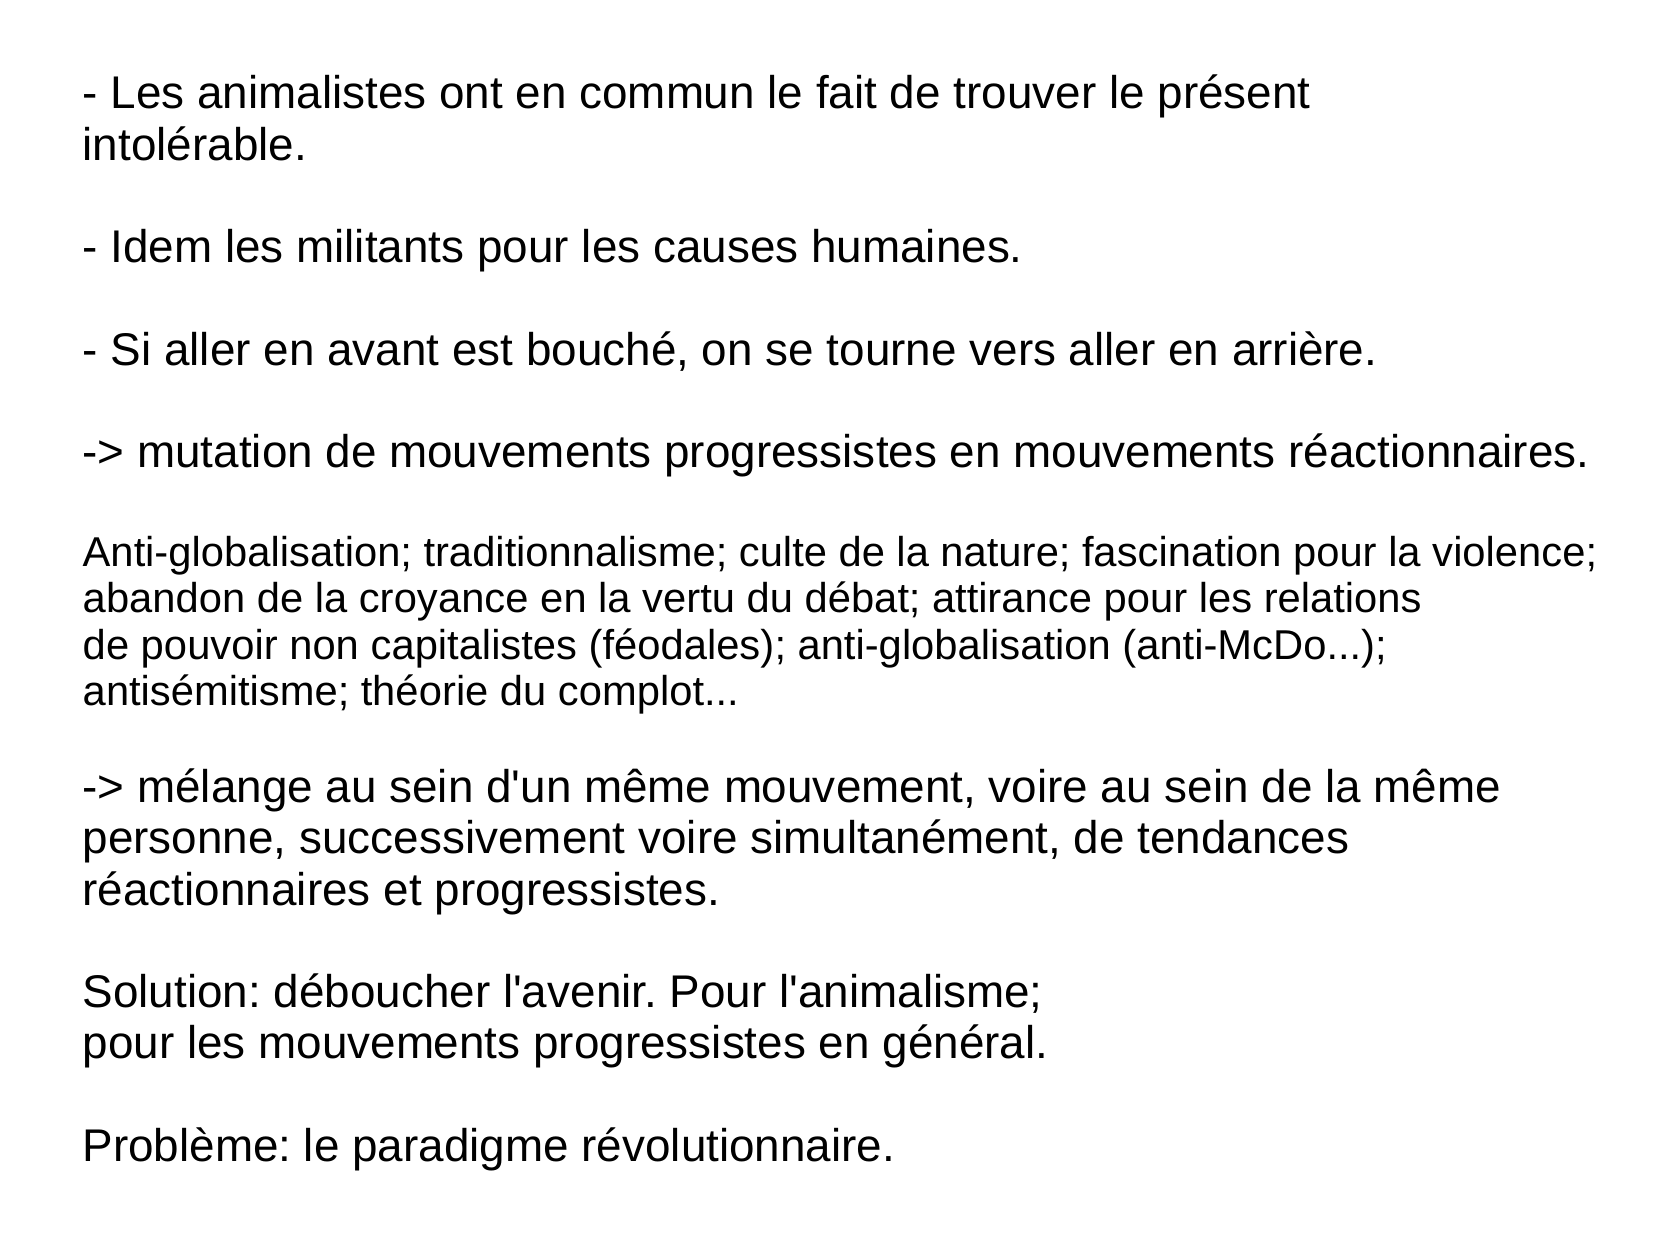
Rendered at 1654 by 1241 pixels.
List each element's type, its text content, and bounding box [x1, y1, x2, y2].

text_box - Les animalistes ont en commun le fait de trouver le présent intolérable. - Idem les militants pour les causes humaines. - Si aller en avant est bouché, on se tourne vers aller en arrière. -> mutation de mouvements progressistes en mouvements réactionnaires. Anti-globalisation; traditionnalisme; culte de la nature; fascination pour la violence; abandon de la croyance en la vertu du débat; attirance pour les relations de pouvoir non capitalistes (féodales); anti-globalisation (anti-McDo...); antisémitisme; théorie du complot... -> mélange au sein d'un même mouvement, voire au sein de la même personne, successivement voire simultanément, de tendances réactionnaires et progressistes. Solution: déboucher l'avenir. Pour l'animalisme; pour les mouvements progressistes en général. Problème: le paradigme révolutionnaire. [67, 60, 1613, 1179]
